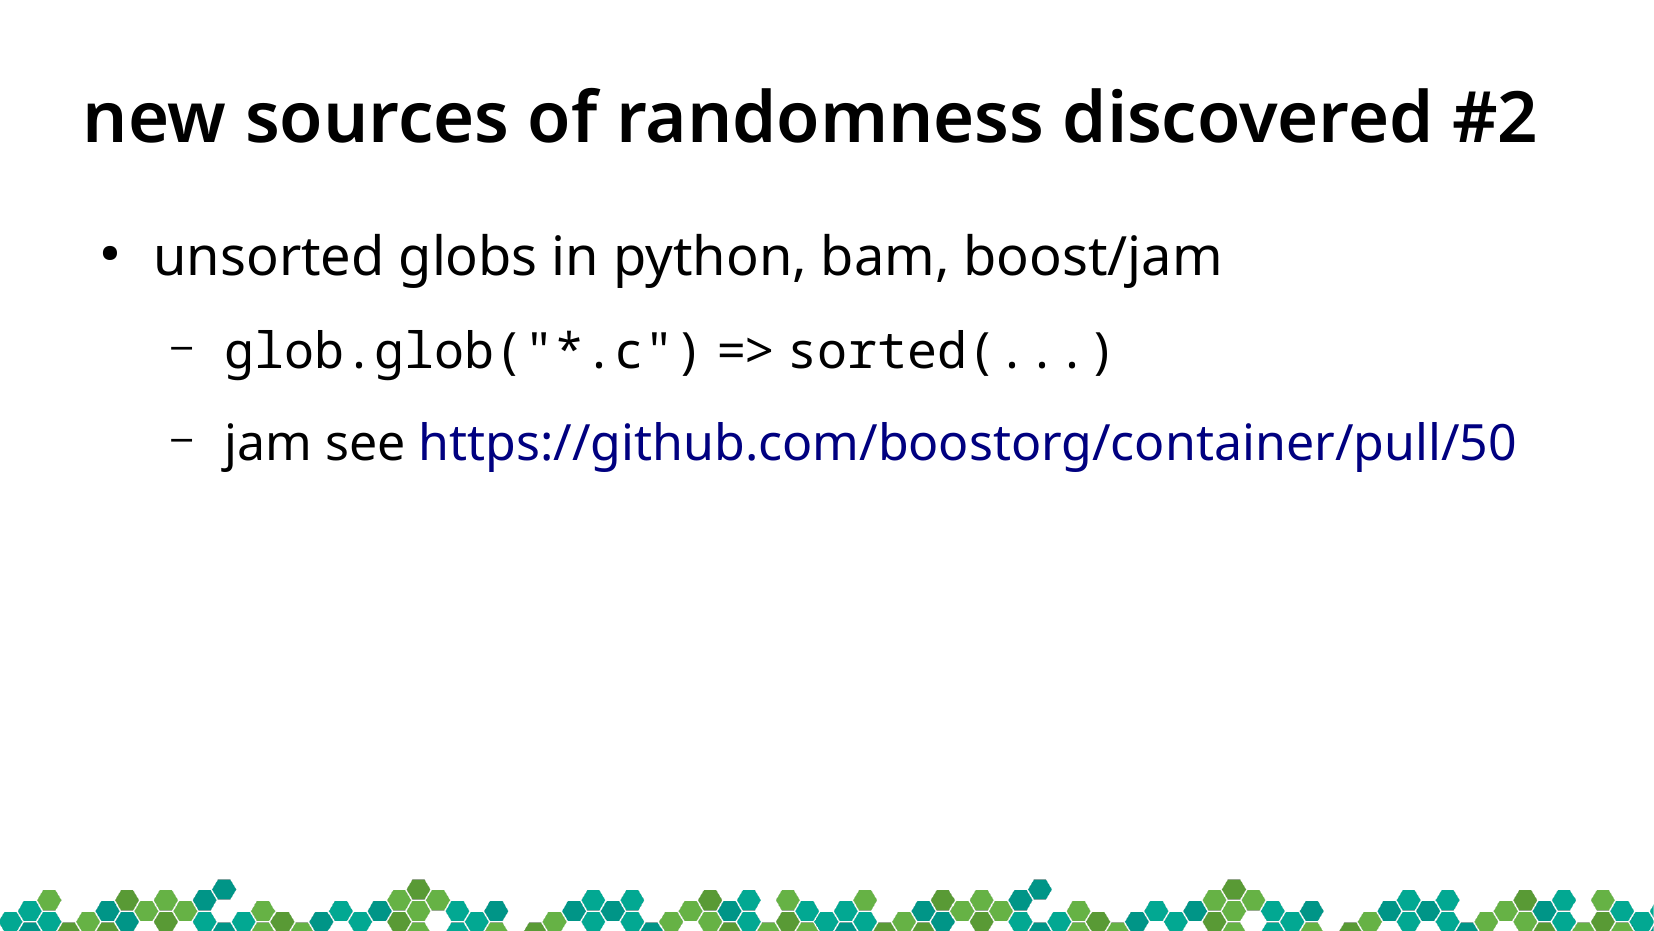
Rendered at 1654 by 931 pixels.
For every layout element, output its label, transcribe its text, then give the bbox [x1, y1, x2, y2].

title new sources of randomness discovered #2 [82, 37, 1571, 193]
list unsorted globs in python, bam, boost/jam glob.glob("*.c") => sorted(...) jam see https://github.com/boostorg/container/pull/50 [82, 217, 1571, 758]
picture [0, 871, 1654, 931]
